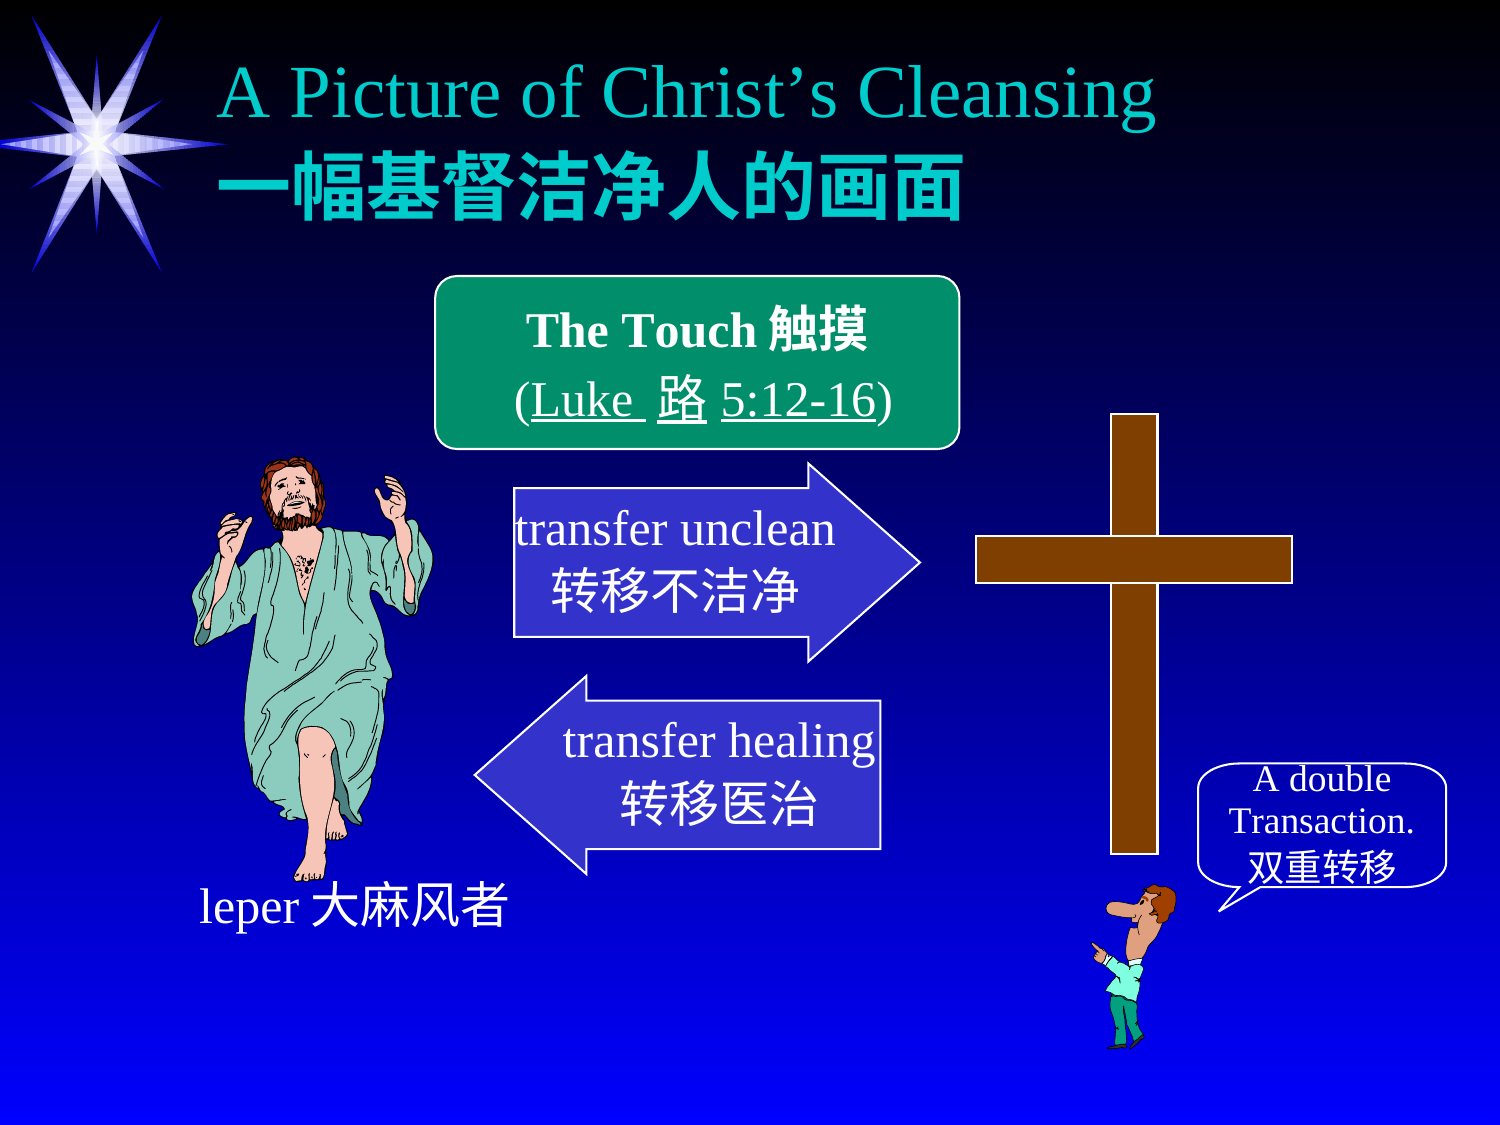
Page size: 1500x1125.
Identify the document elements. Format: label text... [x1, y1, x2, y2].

text_box The Touch触摸 (Luke 路5:12-16) [435, 276, 960, 449]
text_box leper大麻风者 [184, 862, 553, 946]
text_box A double Transaction. 双重转移 [1198, 763, 1447, 912]
title A Picture of Christ’s Cleansing 一幅基督洁净人的画面 [201, 51, 1463, 237]
text_box transfer healing 转移医治 [474, 676, 881, 874]
chart [1090, 884, 1177, 1050]
picture [186, 451, 439, 862]
text_box [976, 413, 1293, 854]
text_box transfer unclean 转移不洁净 [514, 463, 921, 662]
